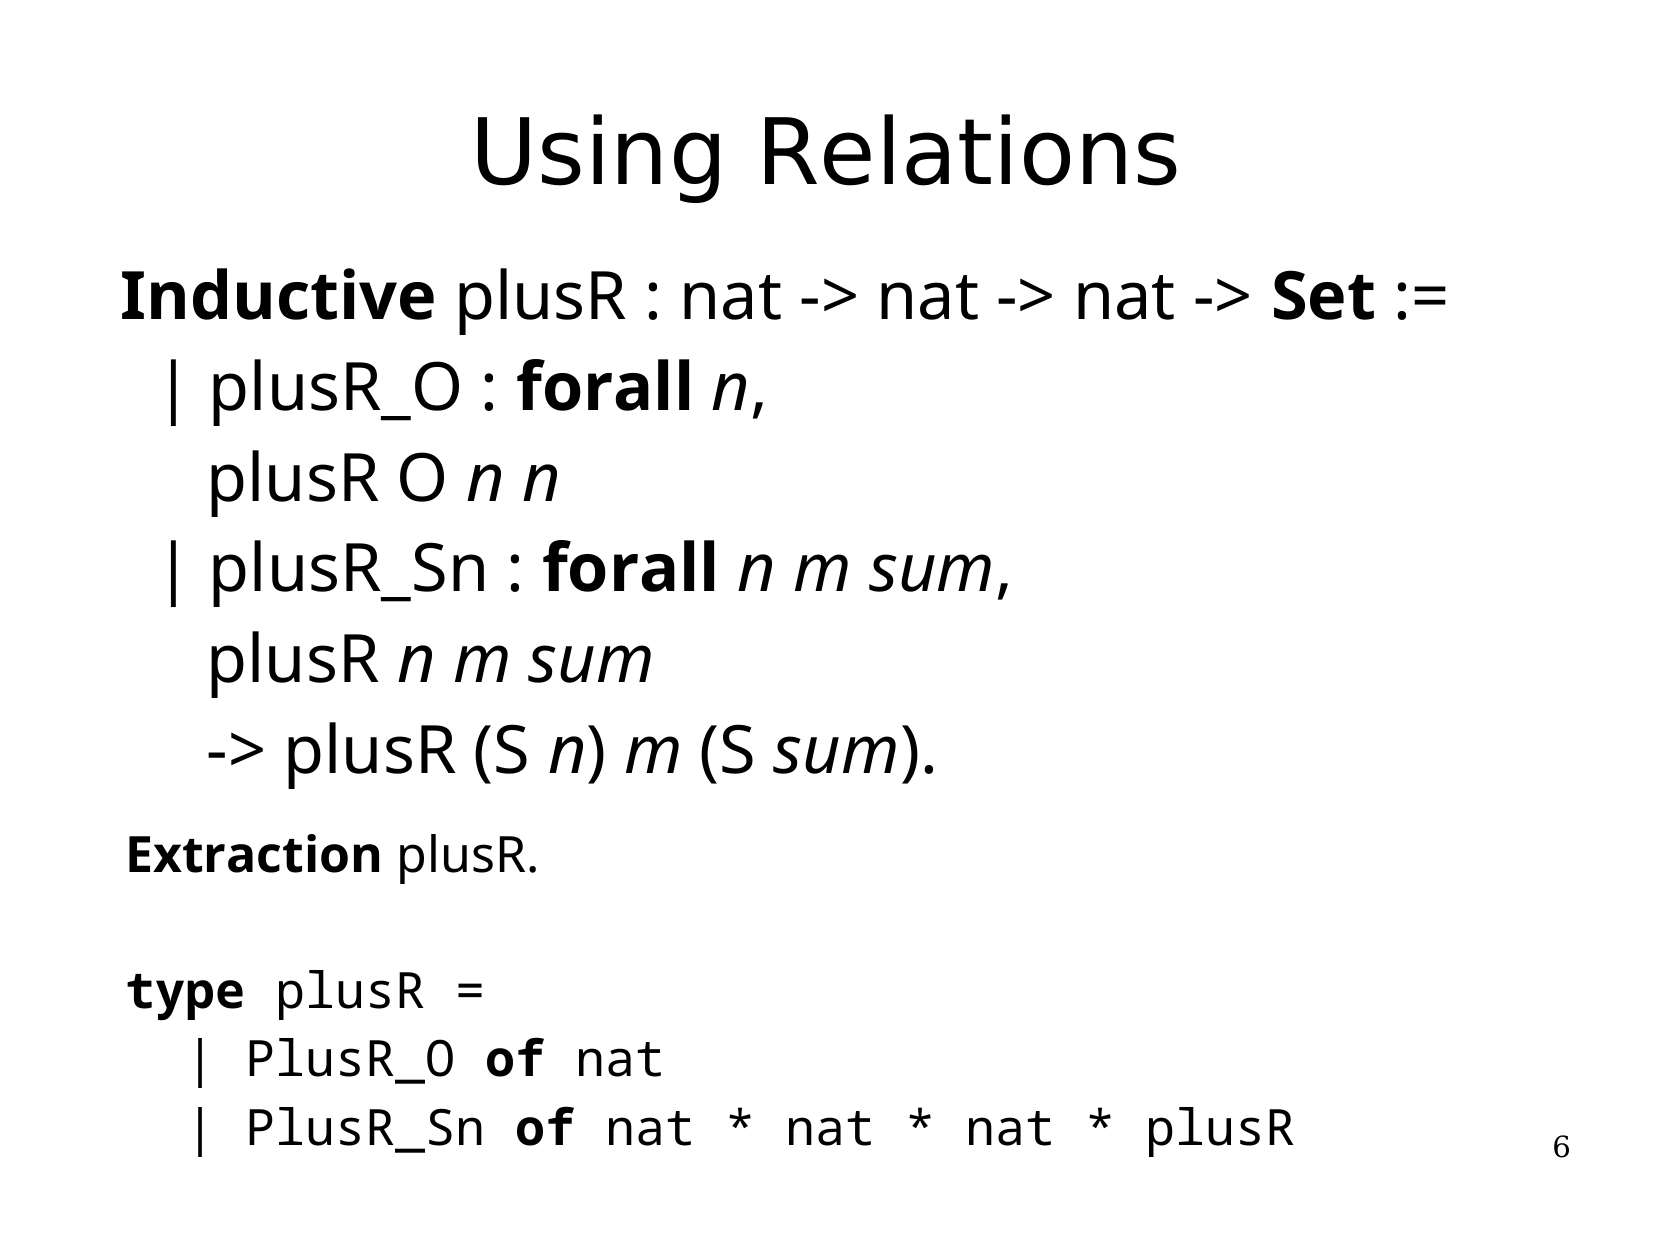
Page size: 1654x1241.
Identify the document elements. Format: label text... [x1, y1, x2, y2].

text_box Extraction plusR. type plusR = | PlusR_O of nat | PlusR_Sn of nat * nat * nat * plusR [110, 811, 1536, 1132]
title Using Relations [82, 56, 1571, 250]
text_box Inductive plusR : nat -> nat -> nat -> Set := | plusR_O : forall n, plusR O n n | plusR_Sn : forall n m sum, plusR n m sum -> plusR (S n) m (S sum). [105, 240, 1548, 799]
